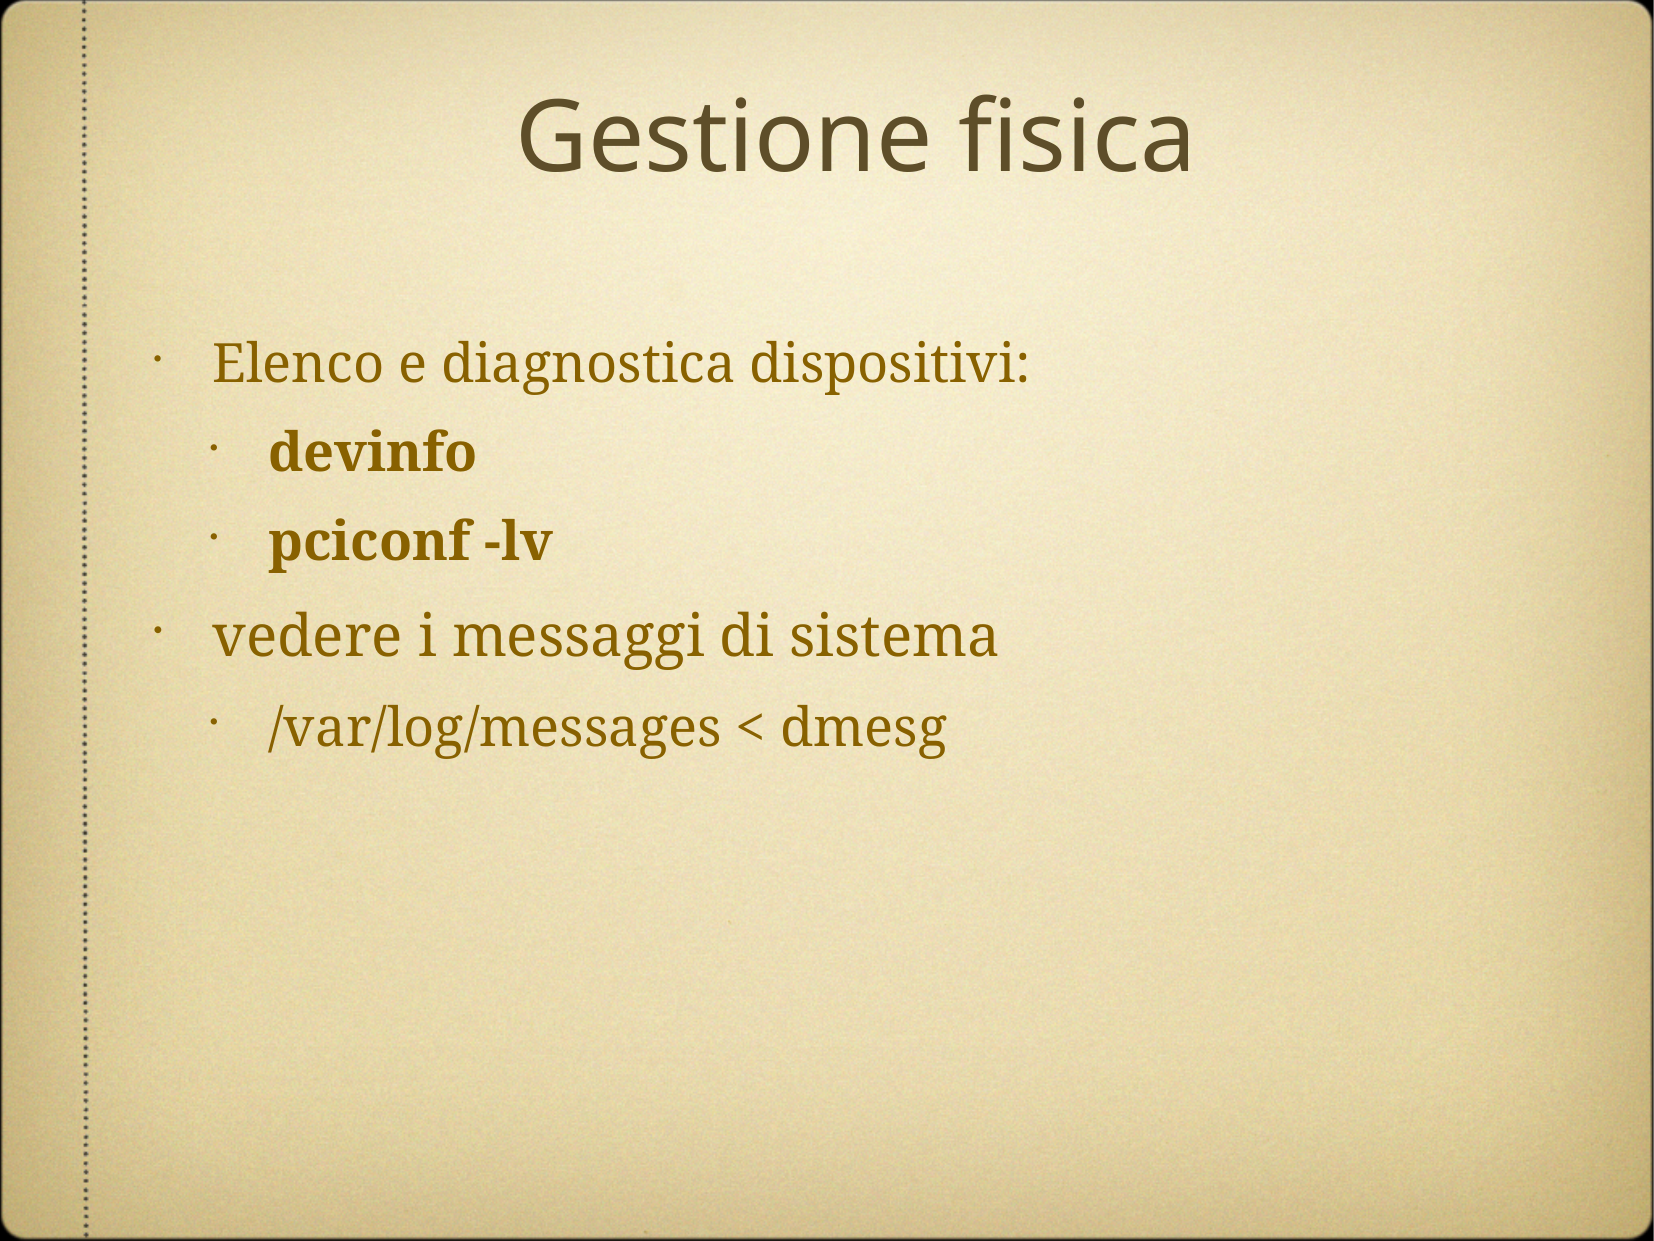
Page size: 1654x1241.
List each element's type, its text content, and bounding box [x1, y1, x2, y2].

picture [0, 0, 1654, 1241]
list Elenco e diagnostica dispositivi: devinfo pciconf -lv vedere i messaggi di sistema /var/log/messages < dmesg [118, 324, 1609, 1173]
title Gestione fisica [118, 0, 1595, 265]
